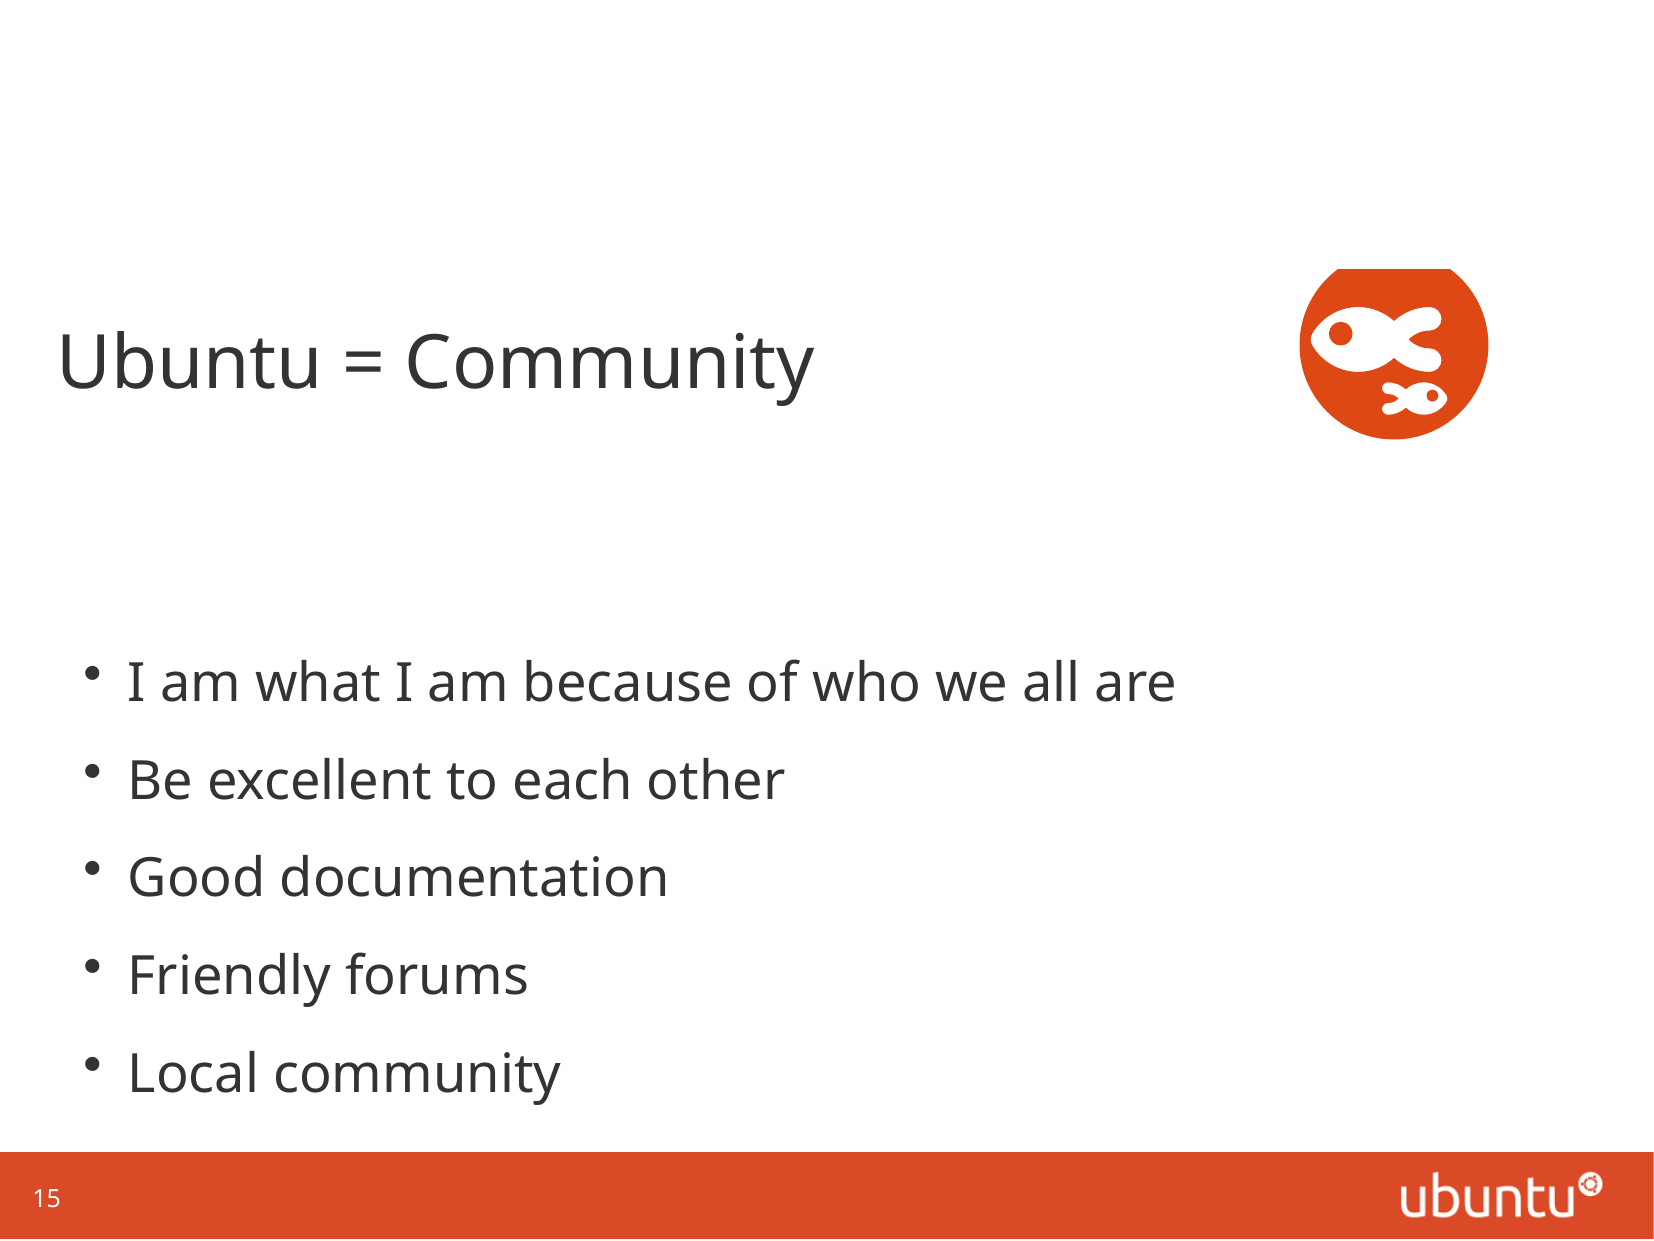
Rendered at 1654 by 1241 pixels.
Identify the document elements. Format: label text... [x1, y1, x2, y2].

title Ubuntu = Community [56, 130, 1596, 587]
list I am what I am because of who we all are Be excellent to each other Good documentation Friendly forums Local community [75, 606, 1587, 1241]
picture [0, 1152, 75, 1239]
picture [1587, 1152, 1654, 1239]
picture [1275, 226, 1513, 464]
